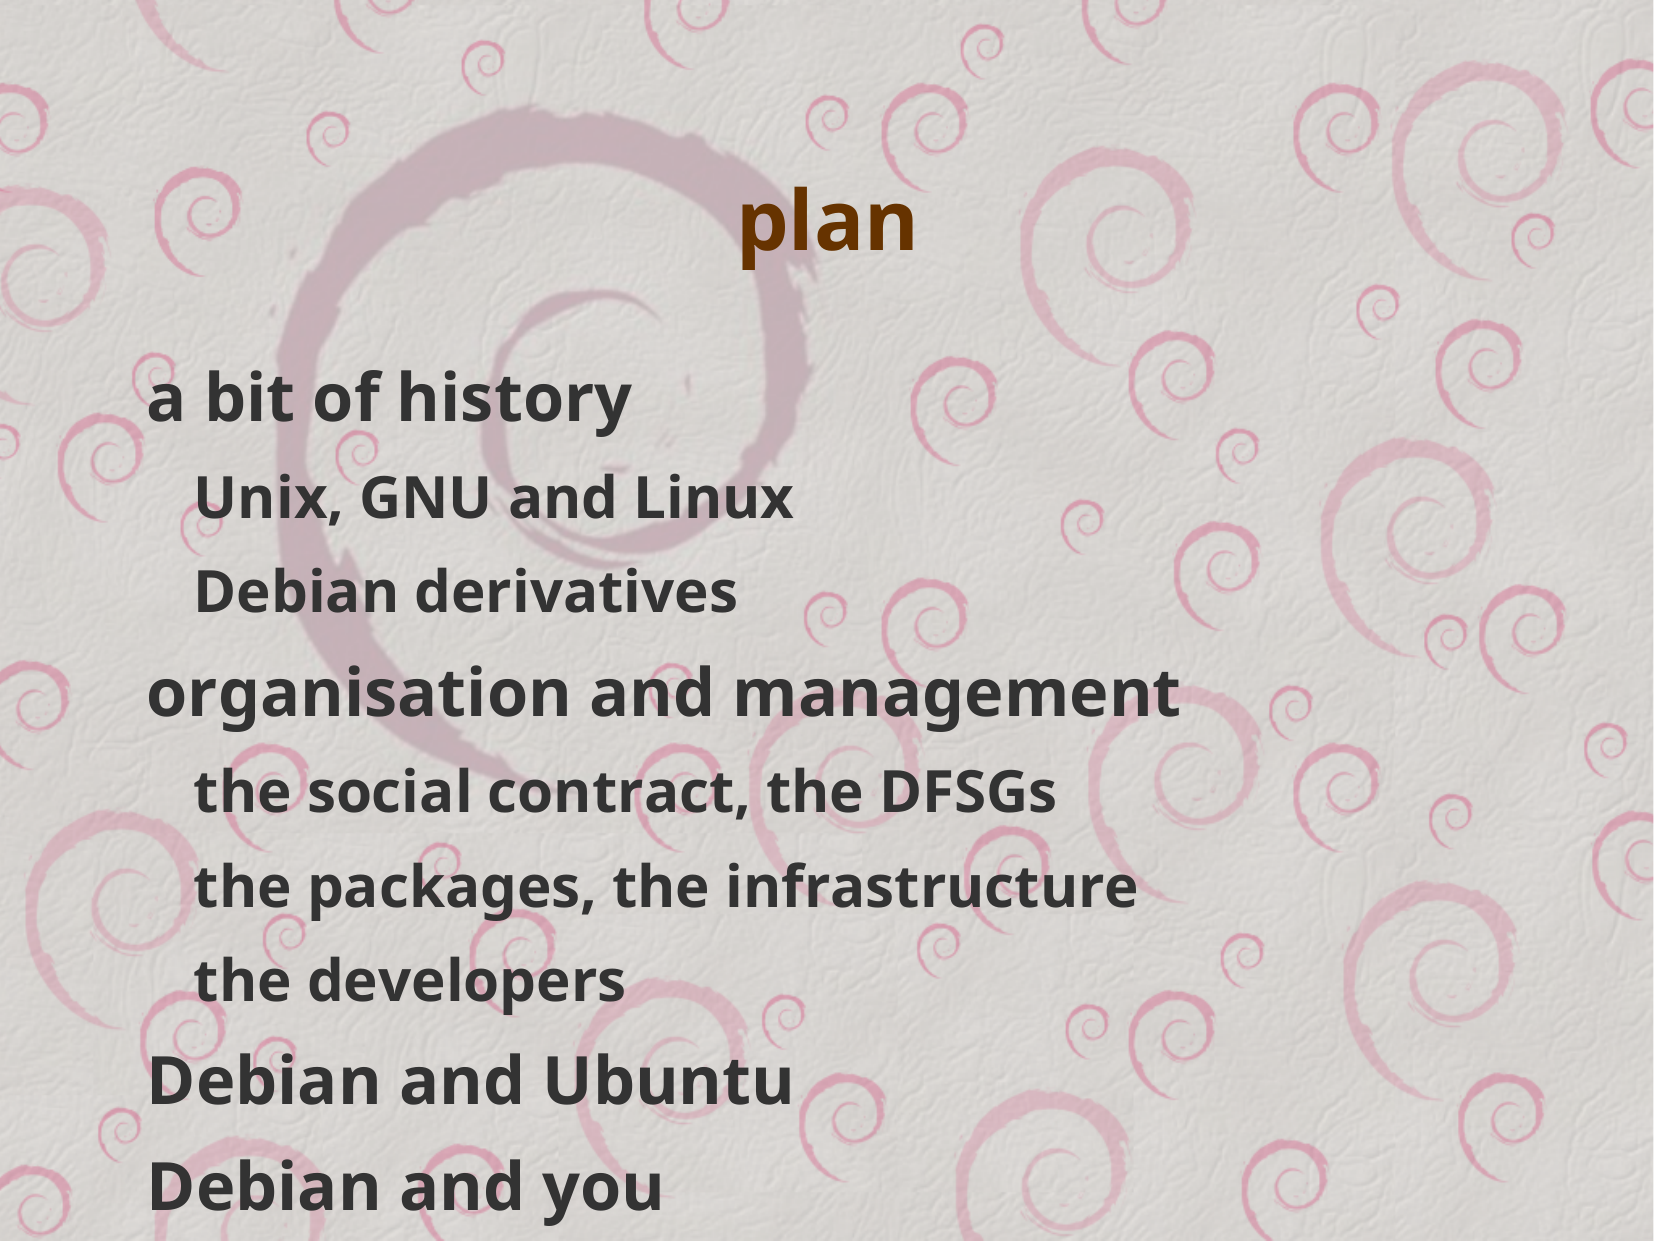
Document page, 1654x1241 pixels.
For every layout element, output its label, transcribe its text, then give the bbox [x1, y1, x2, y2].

title plan [121, 114, 1534, 322]
list a bit of history Unix, GNU and Linux Debian derivatives organisation and management the social contract, the DFSGs the packages, the infrastructure the developers Debian and Ubuntu Debian and you [134, 350, 1516, 1133]
picture [0, 0, 1654, 1241]
